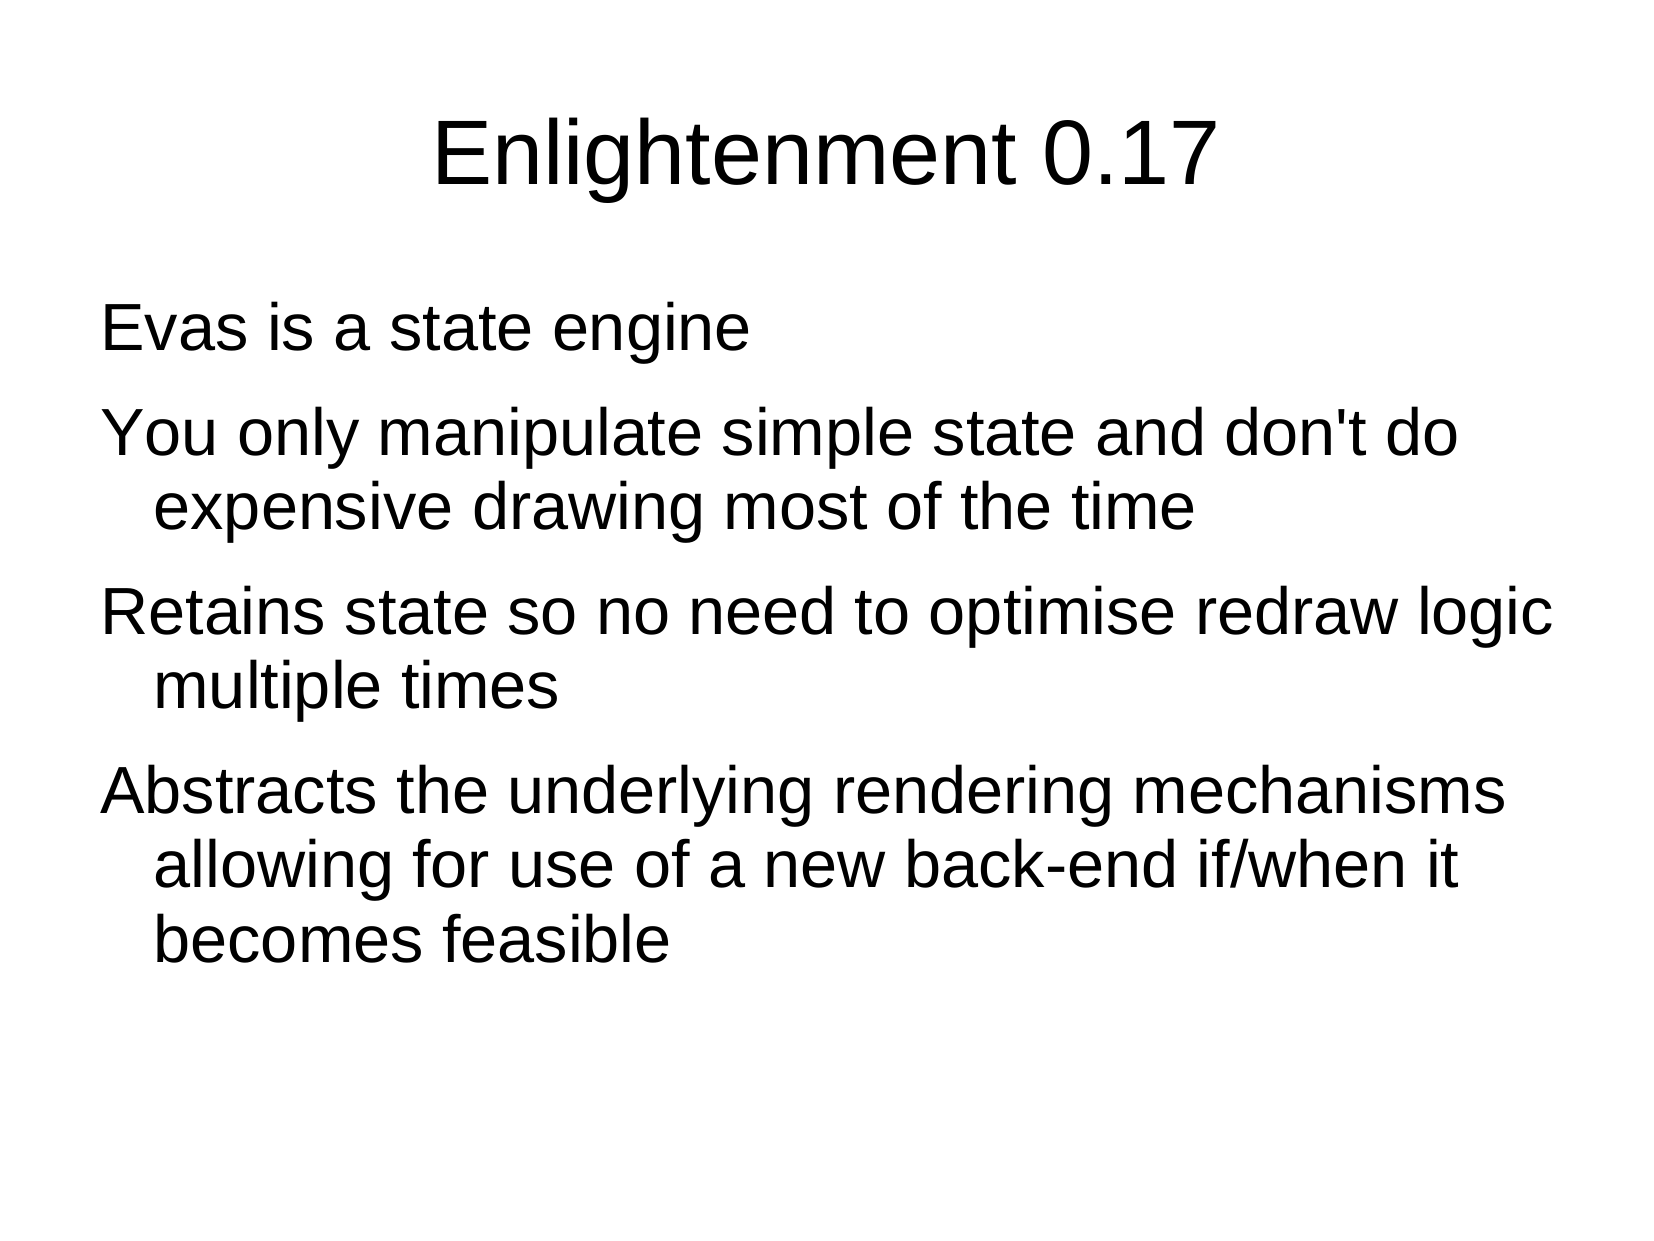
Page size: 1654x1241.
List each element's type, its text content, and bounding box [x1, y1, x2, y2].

title Enlightenment 0.17 [82, 49, 1571, 257]
list Evas is a state engine You only manipulate simple state and don't do expensive drawing most of the time Retains state so no need to optimise redraw logic multiple times Abstracts the underlying rendering mechanisms allowing for use of a new back-end if/when it becomes feasible [82, 290, 1571, 1095]
